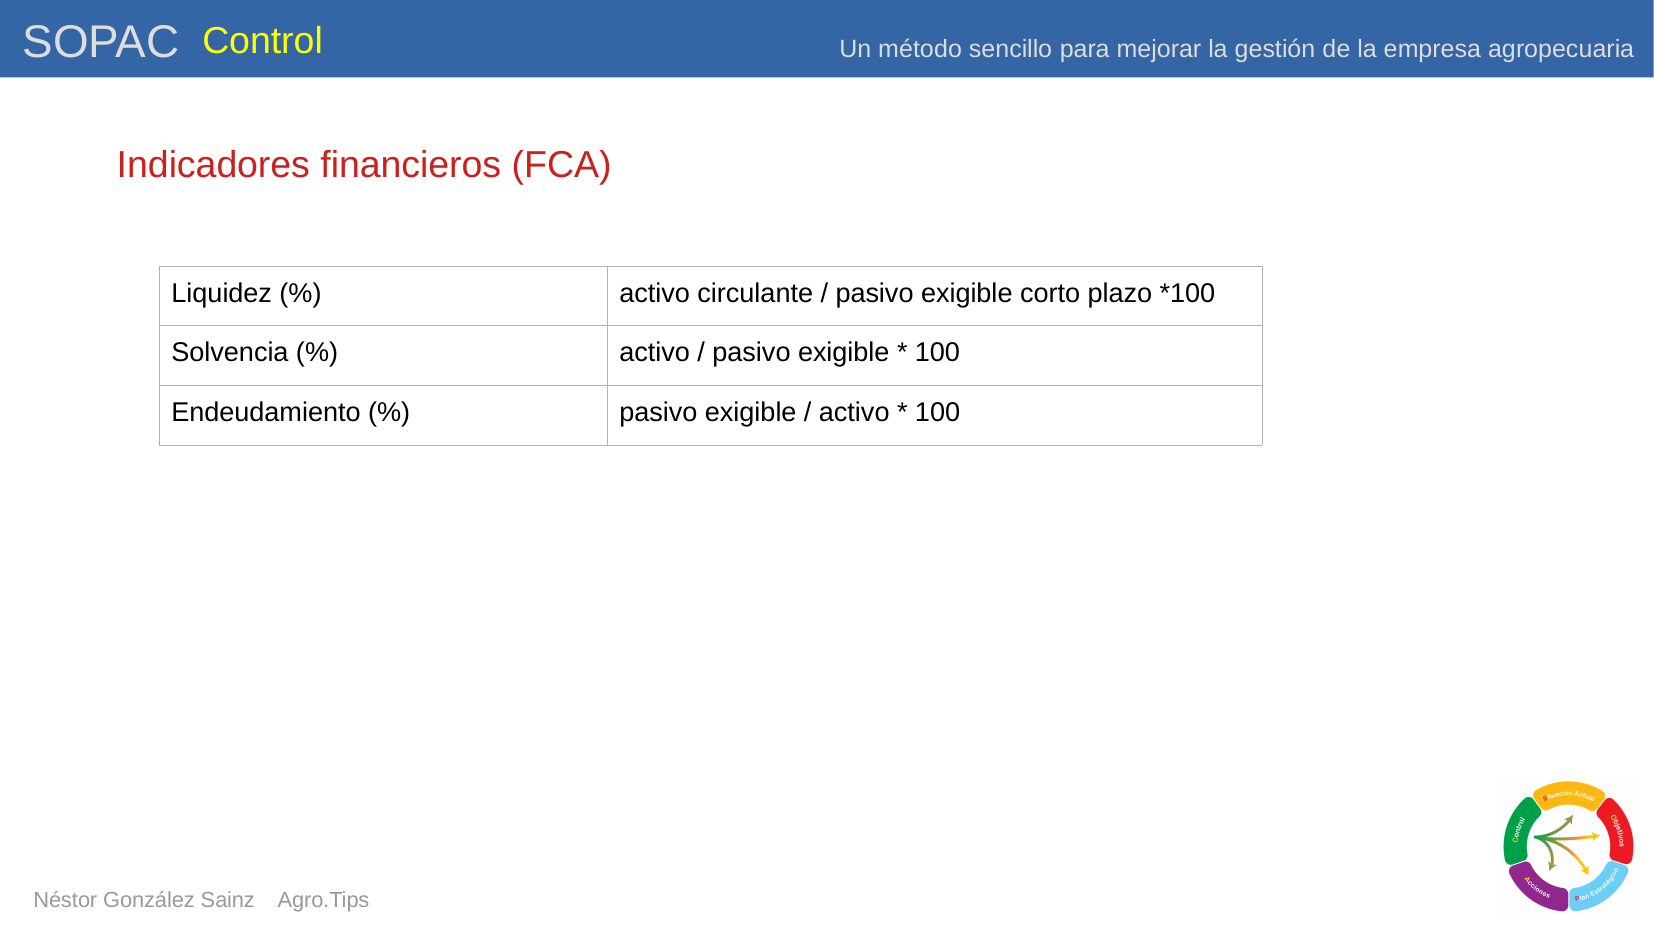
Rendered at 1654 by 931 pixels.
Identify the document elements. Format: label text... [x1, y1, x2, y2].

table_header activo circulante / pasivo exigible corto plazo *100 [608, 267, 1262, 325]
text_box Control [187, 11, 376, 69]
table_cell Endeudamiento (%) [160, 386, 607, 445]
table_cell activo / pasivo exigible * 100 [608, 326, 1262, 385]
text_box Indicadores financieros (FCA) [101, 136, 976, 194]
picture [1500, 776, 1637, 917]
table_cell pasivo exigible / activo * 100 [608, 386, 1262, 445]
table_cell Solvencia (%) [160, 326, 607, 385]
table_header Liquidez (%) [160, 267, 607, 325]
